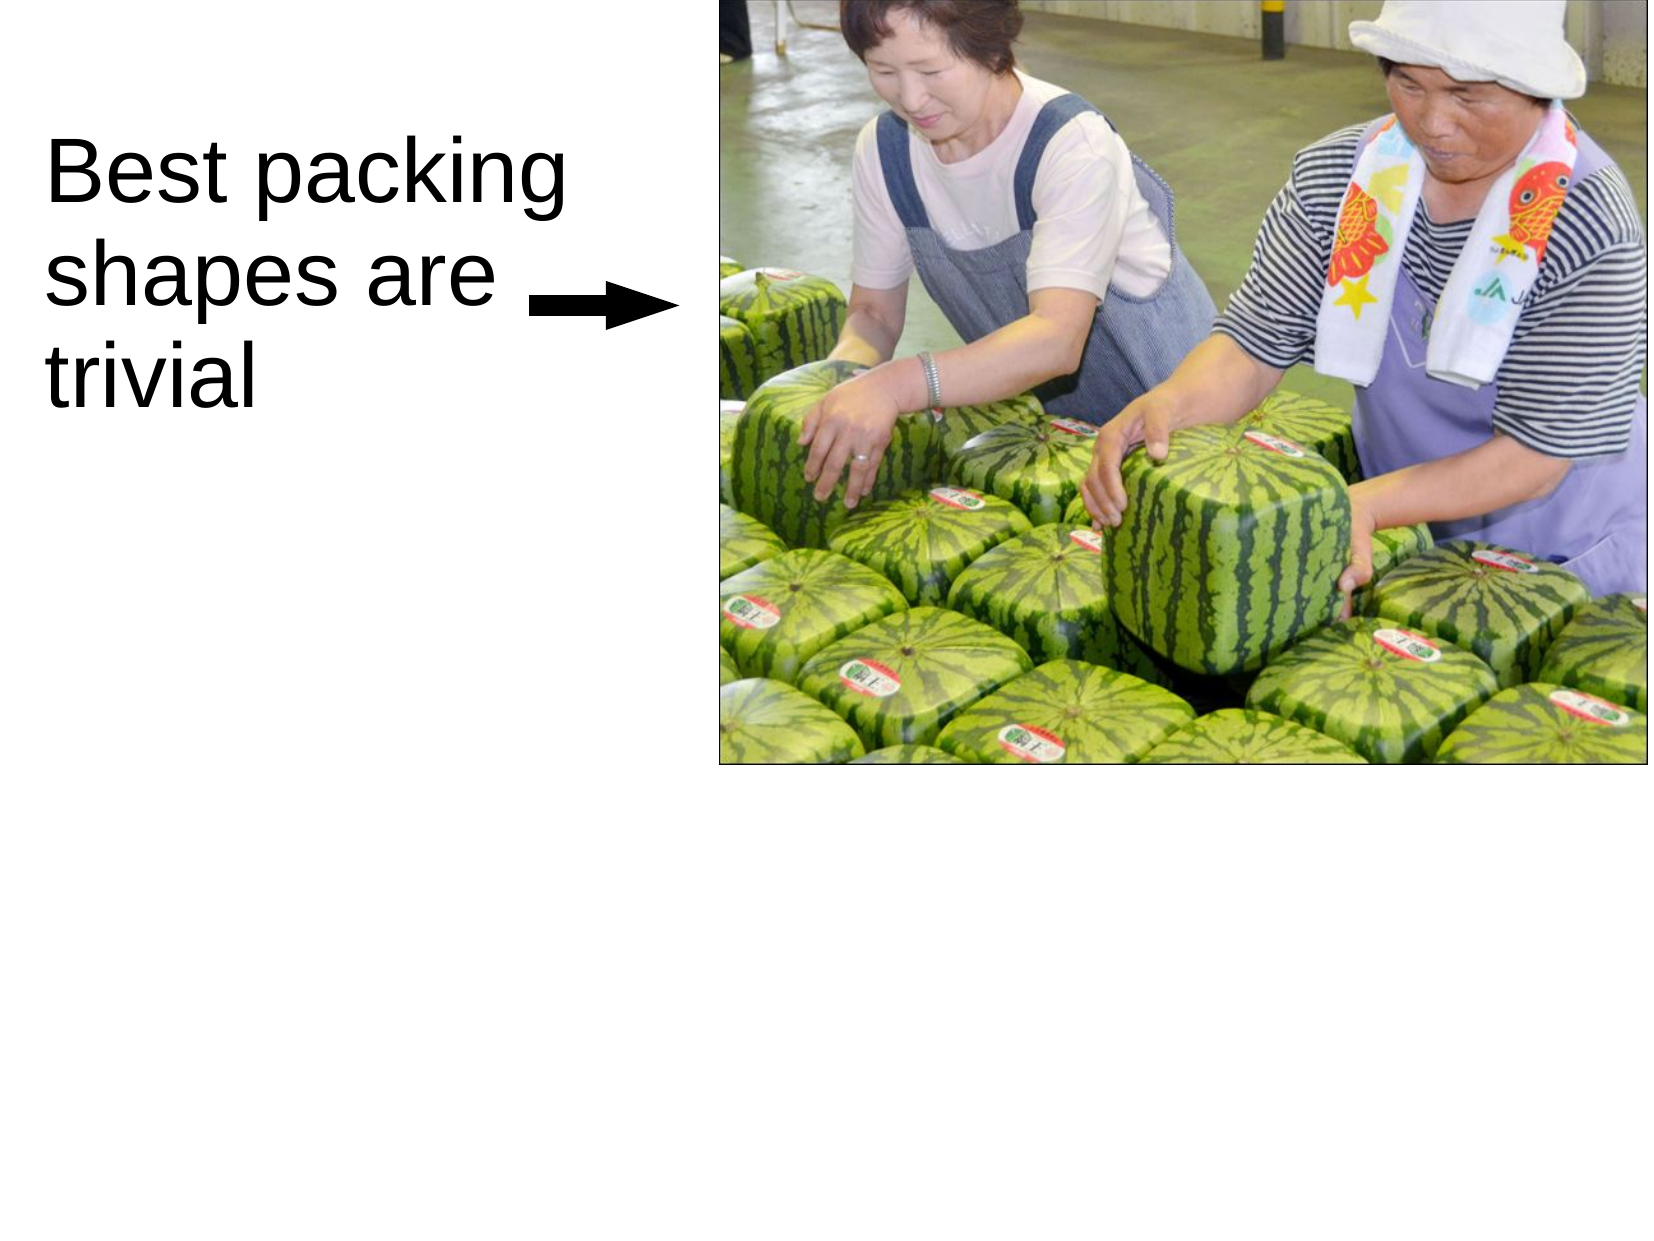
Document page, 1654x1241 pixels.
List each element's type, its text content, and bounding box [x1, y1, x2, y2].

picture [719, 0, 1648, 766]
text_box Best packing shapes are trivial [30, 112, 724, 436]
